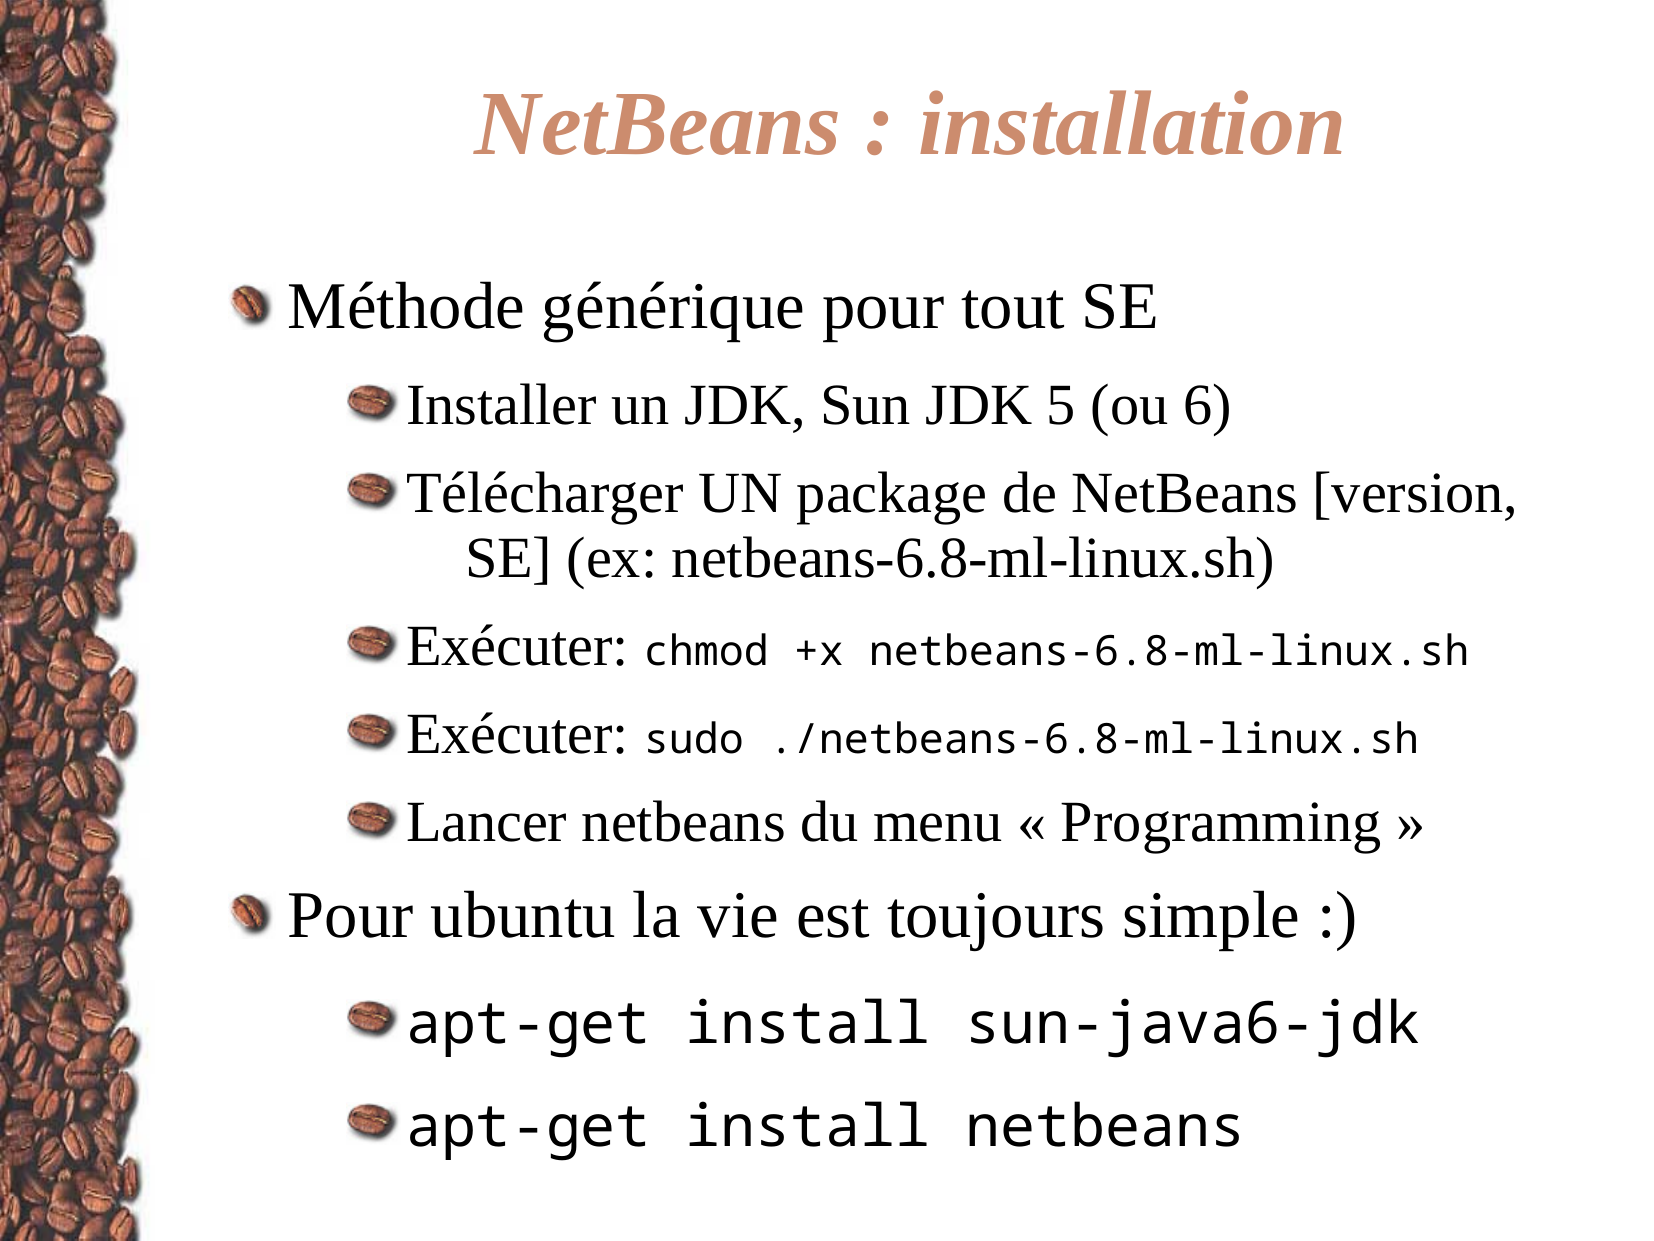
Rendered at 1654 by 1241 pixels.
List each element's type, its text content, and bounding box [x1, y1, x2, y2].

picture [0, 0, 155, 1241]
title NetBeans : installation [205, 35, 1618, 223]
picture [346, 1140, 401, 1145]
list Méthode générique pour tout SE Installer un JDK, Sun JDK 5 (ou 6) Télécharger UN package de NetBeans [version, SE] (ex: netbeans-6.8-ml-linux.sh) Exécuter: chmod +x netbeans-6.8-ml-linux.sh Exécuter: sudo ./netbeans-6.8-ml-linux.sh Lancer netbeans du menu « Programming » Pour ubuntu la vie est toujours simple :) apt-get install sun-java6-jdk apt-get install netbeans [228, 268, 1576, 1140]
